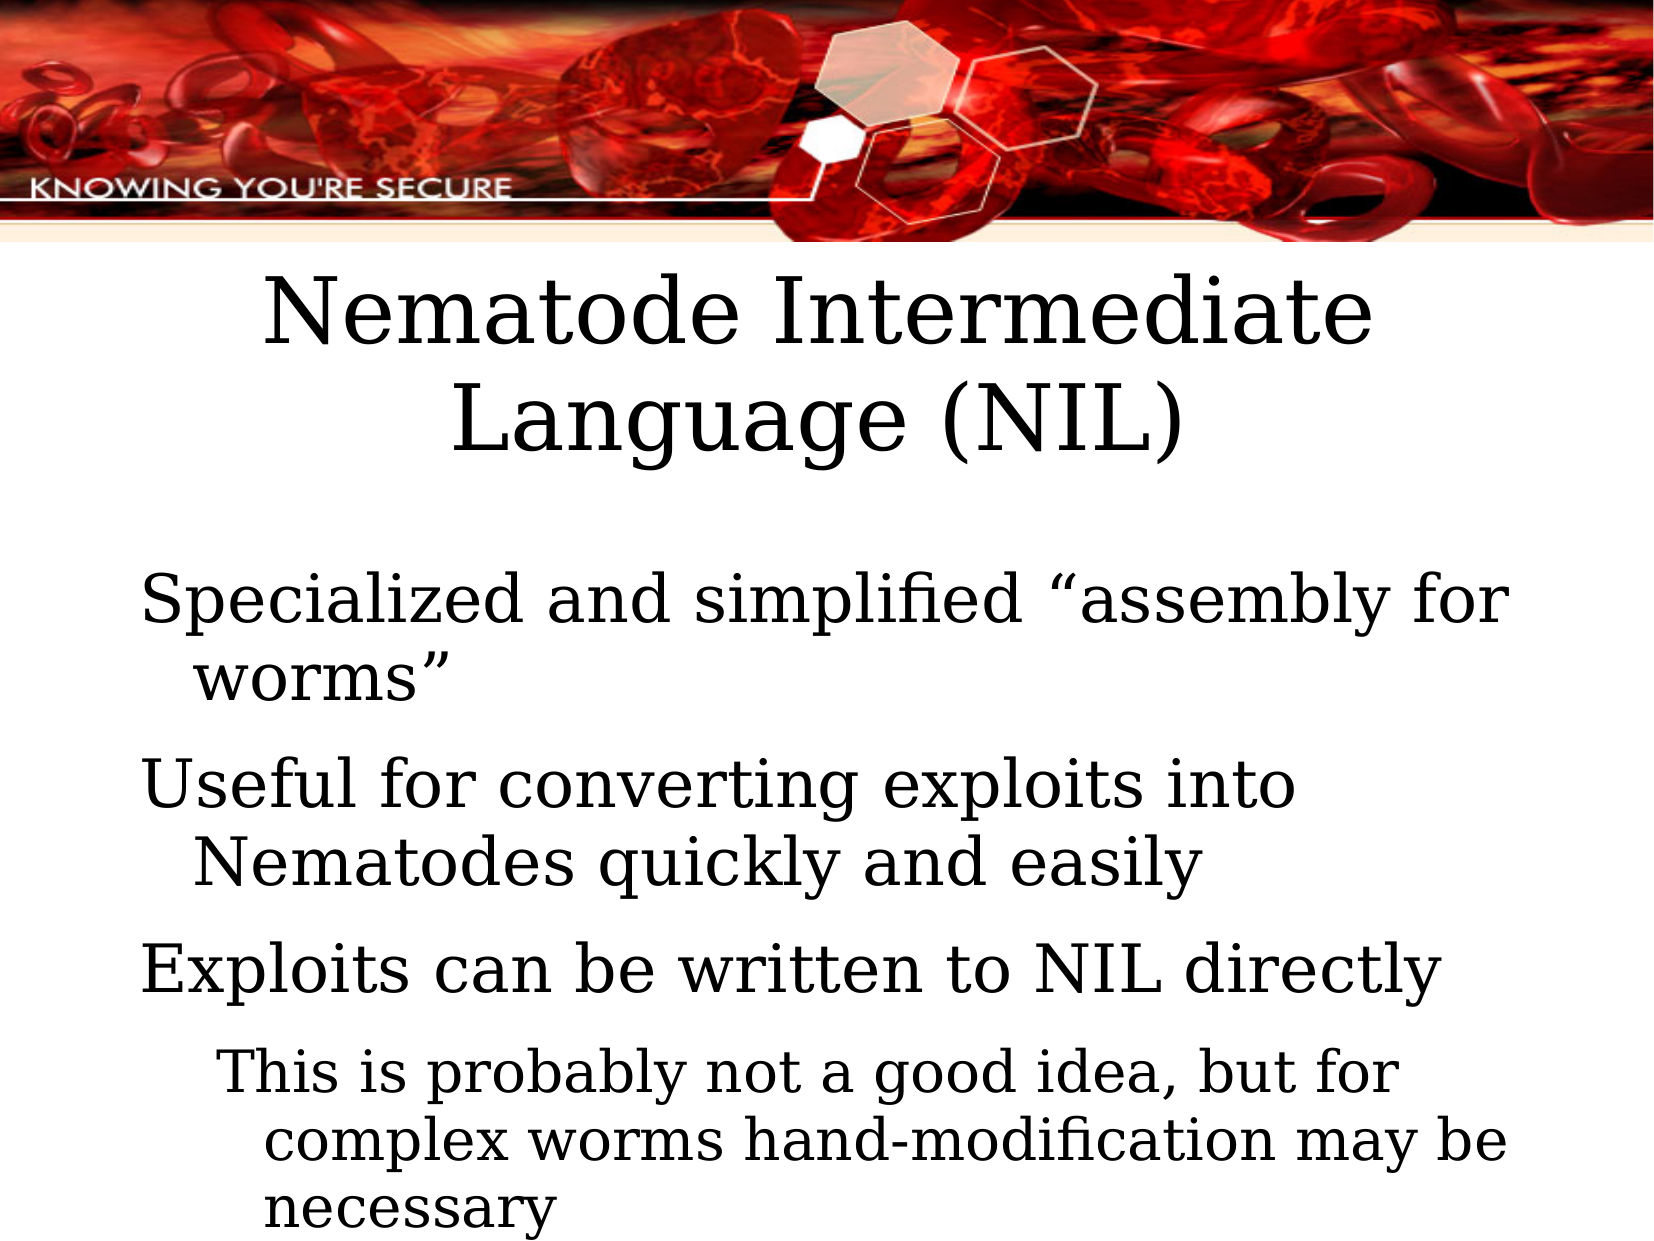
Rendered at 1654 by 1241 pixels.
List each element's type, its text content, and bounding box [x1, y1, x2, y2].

list Specialized and simplified “assembly for worms” Useful for converting exploits into Nematodes quickly and easily Exploits can be written to NIL directly This is probably not a good idea, but for complex worms hand-modification may be necessary [121, 560, 1534, 1241]
picture [0, 0, 1654, 242]
title Nematode Intermediate Language (NIL) [113, 258, 1526, 473]
